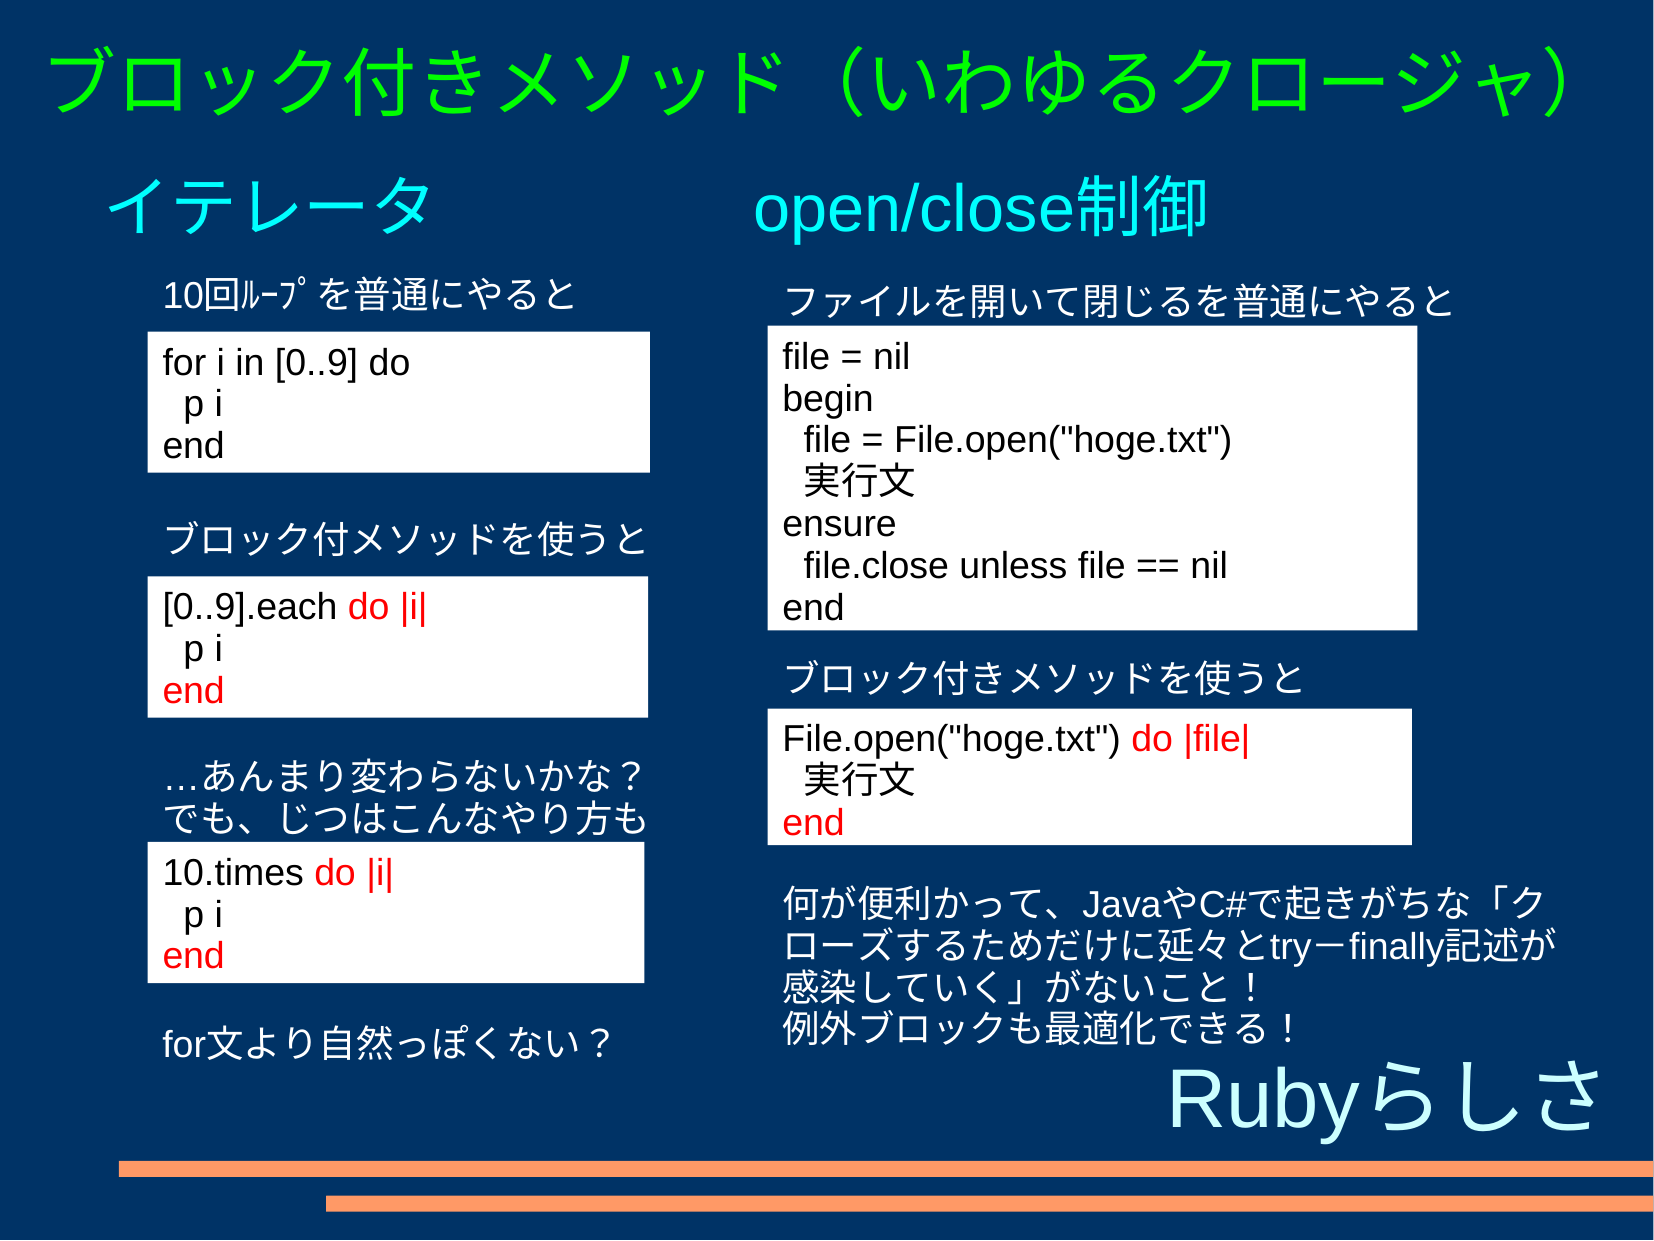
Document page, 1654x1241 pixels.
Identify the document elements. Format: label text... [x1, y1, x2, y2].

text_box file = nil begin file = File.open("hoge.txt") 実行文 ensure file.close unless file == nil end [767, 325, 1418, 631]
text_box File.open("hoge.txt") do |file| 実行文 end [767, 708, 1412, 846]
text_box イテレータ [88, 159, 738, 591]
text_box 10.times do |i| p i end [147, 841, 645, 984]
text_box for文より自然っぽくない？ [147, 1014, 650, 1072]
text_box ブロック付きメソッドを使うと [767, 649, 1359, 702]
text_box 10回ﾙｰﾌﾟを普通にやると [147, 265, 680, 323]
text_box ブロック付きメソッド（いわゆるクロージャ） [27, 30, 1654, 137]
text_box for i in [0..9] do p i end [147, 331, 650, 473]
text_box ブロック付メソッドを使うと [147, 510, 670, 564]
text_box 何が便利かって、JavaやC#で起きがちな「クローズするためだけに延々とtry－finally記述が感染していく」がないこと！ 例外ブロックも最適化できる！ [767, 874, 1595, 1049]
text_box ファイルを開いて閉じるを普通にやると [767, 272, 1506, 325]
text_box Rubyらしさ [1151, 1040, 1647, 1148]
text_box …あんまり変わらないかな？ でも、じつはこんなやり方も [147, 746, 690, 837]
text_box open/close制御 [738, 159, 1358, 591]
text_box [0..9].each do |i| p i end [147, 576, 649, 718]
